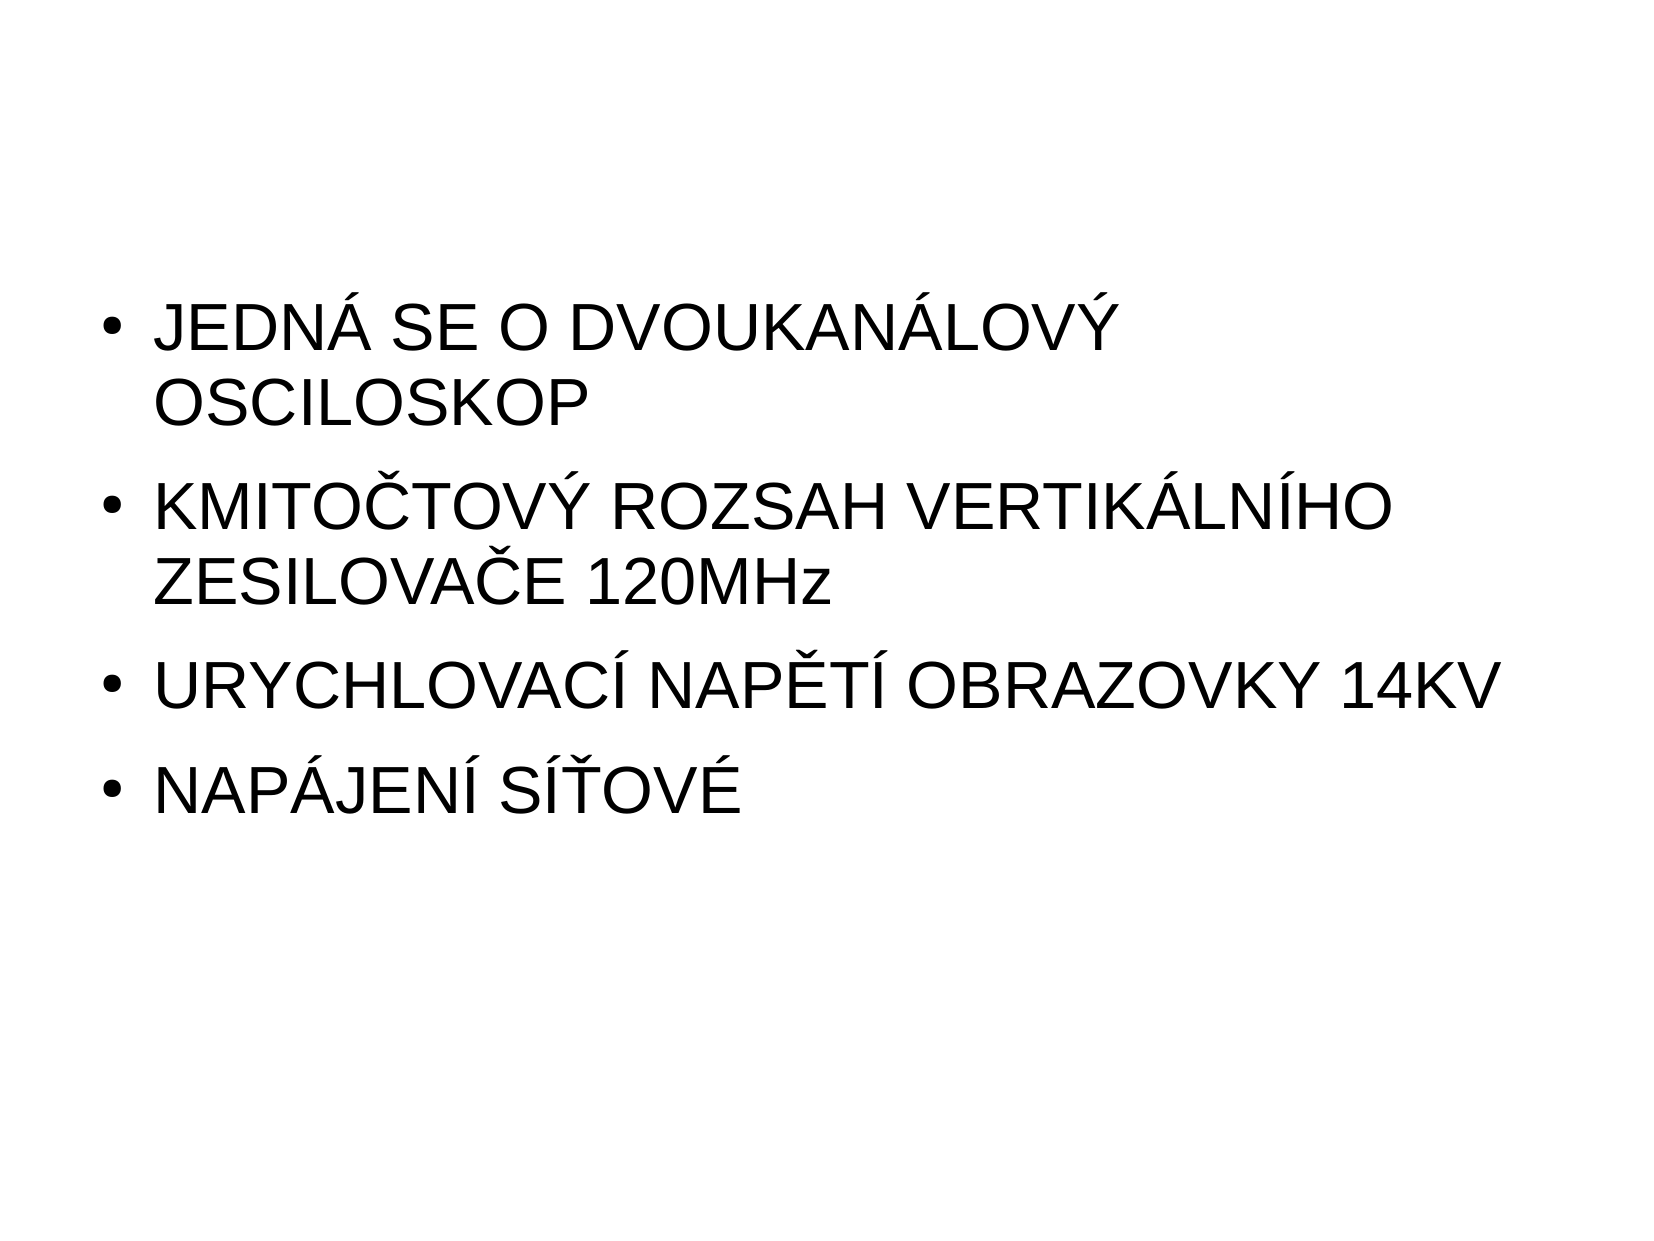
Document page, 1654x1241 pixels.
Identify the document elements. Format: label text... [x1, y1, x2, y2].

list JEDNÁ SE O DVOUKANÁLOVÝ OSCILOSKOP KMITOČTOVÝ ROZSAH VERTIKÁLNÍHO ZESILOVAČE 120MHz URYCHLOVACÍ NAPĚTÍ OBRAZOVKY 14KV NAPÁJENÍ SÍŤOVÉ [82, 290, 1538, 1010]
